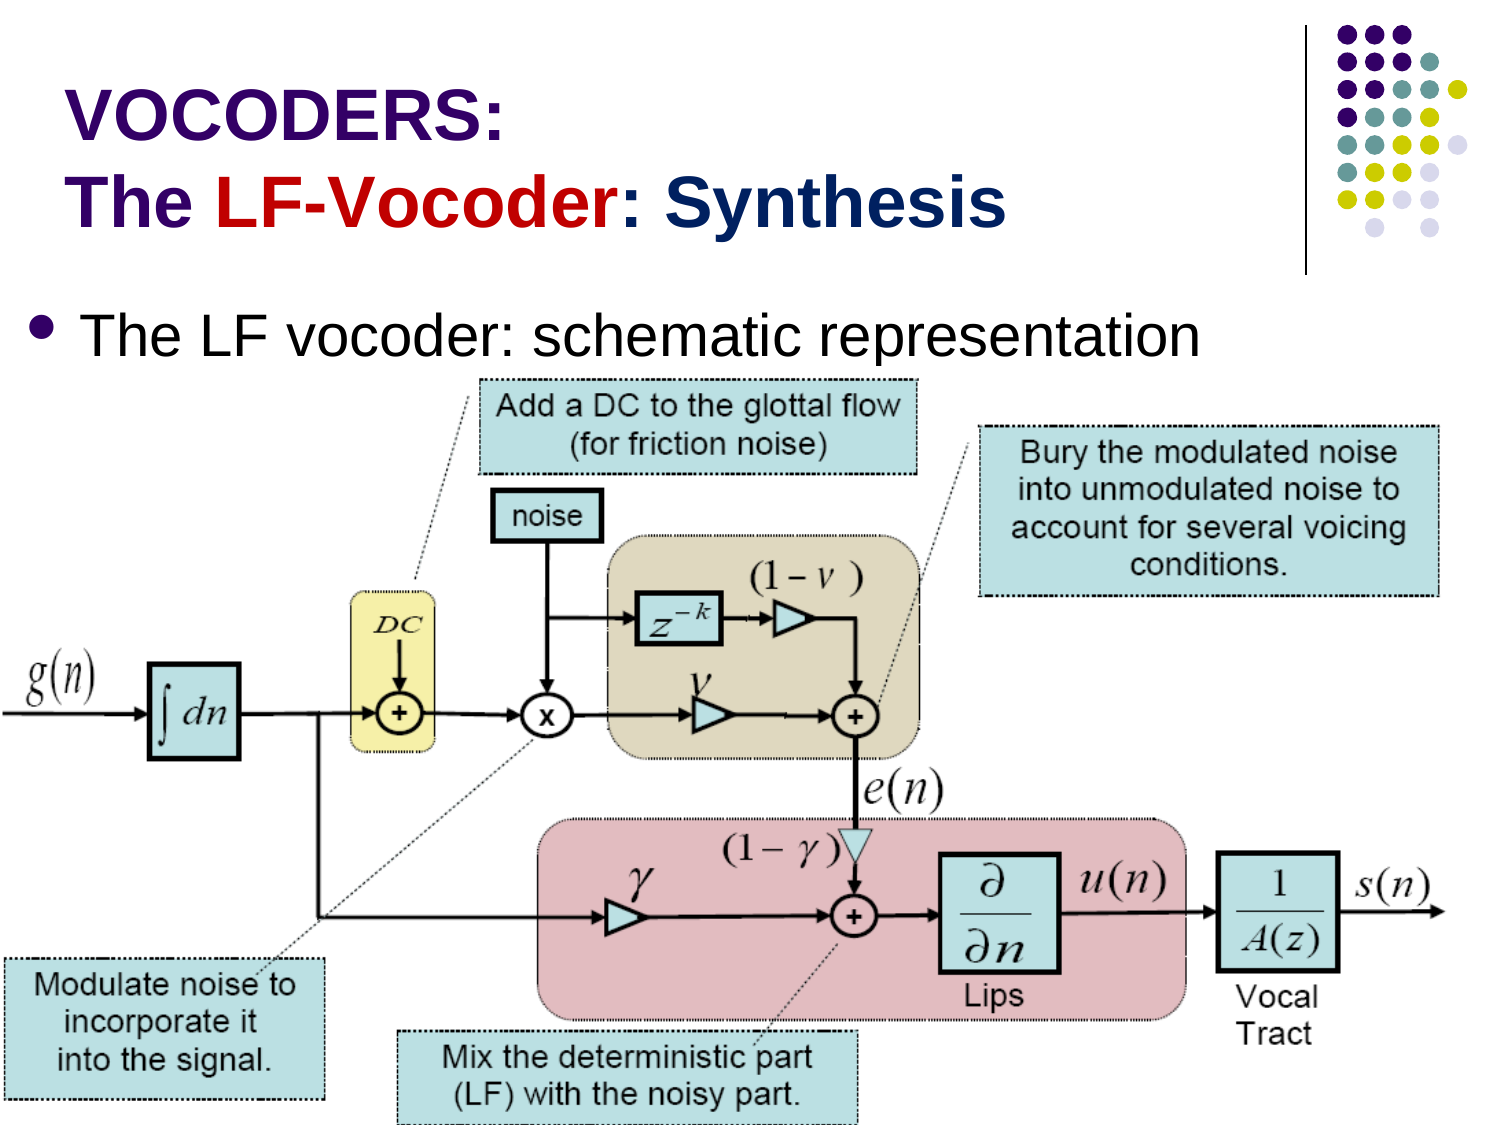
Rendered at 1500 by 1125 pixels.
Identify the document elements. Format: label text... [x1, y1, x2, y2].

text_box VOCODERS: The LF-Vocoder: Synthesis [49, 37, 1288, 251]
list The LF vocoder: schematic representation [10, 289, 1411, 366]
picture [0, 366, 1451, 1125]
